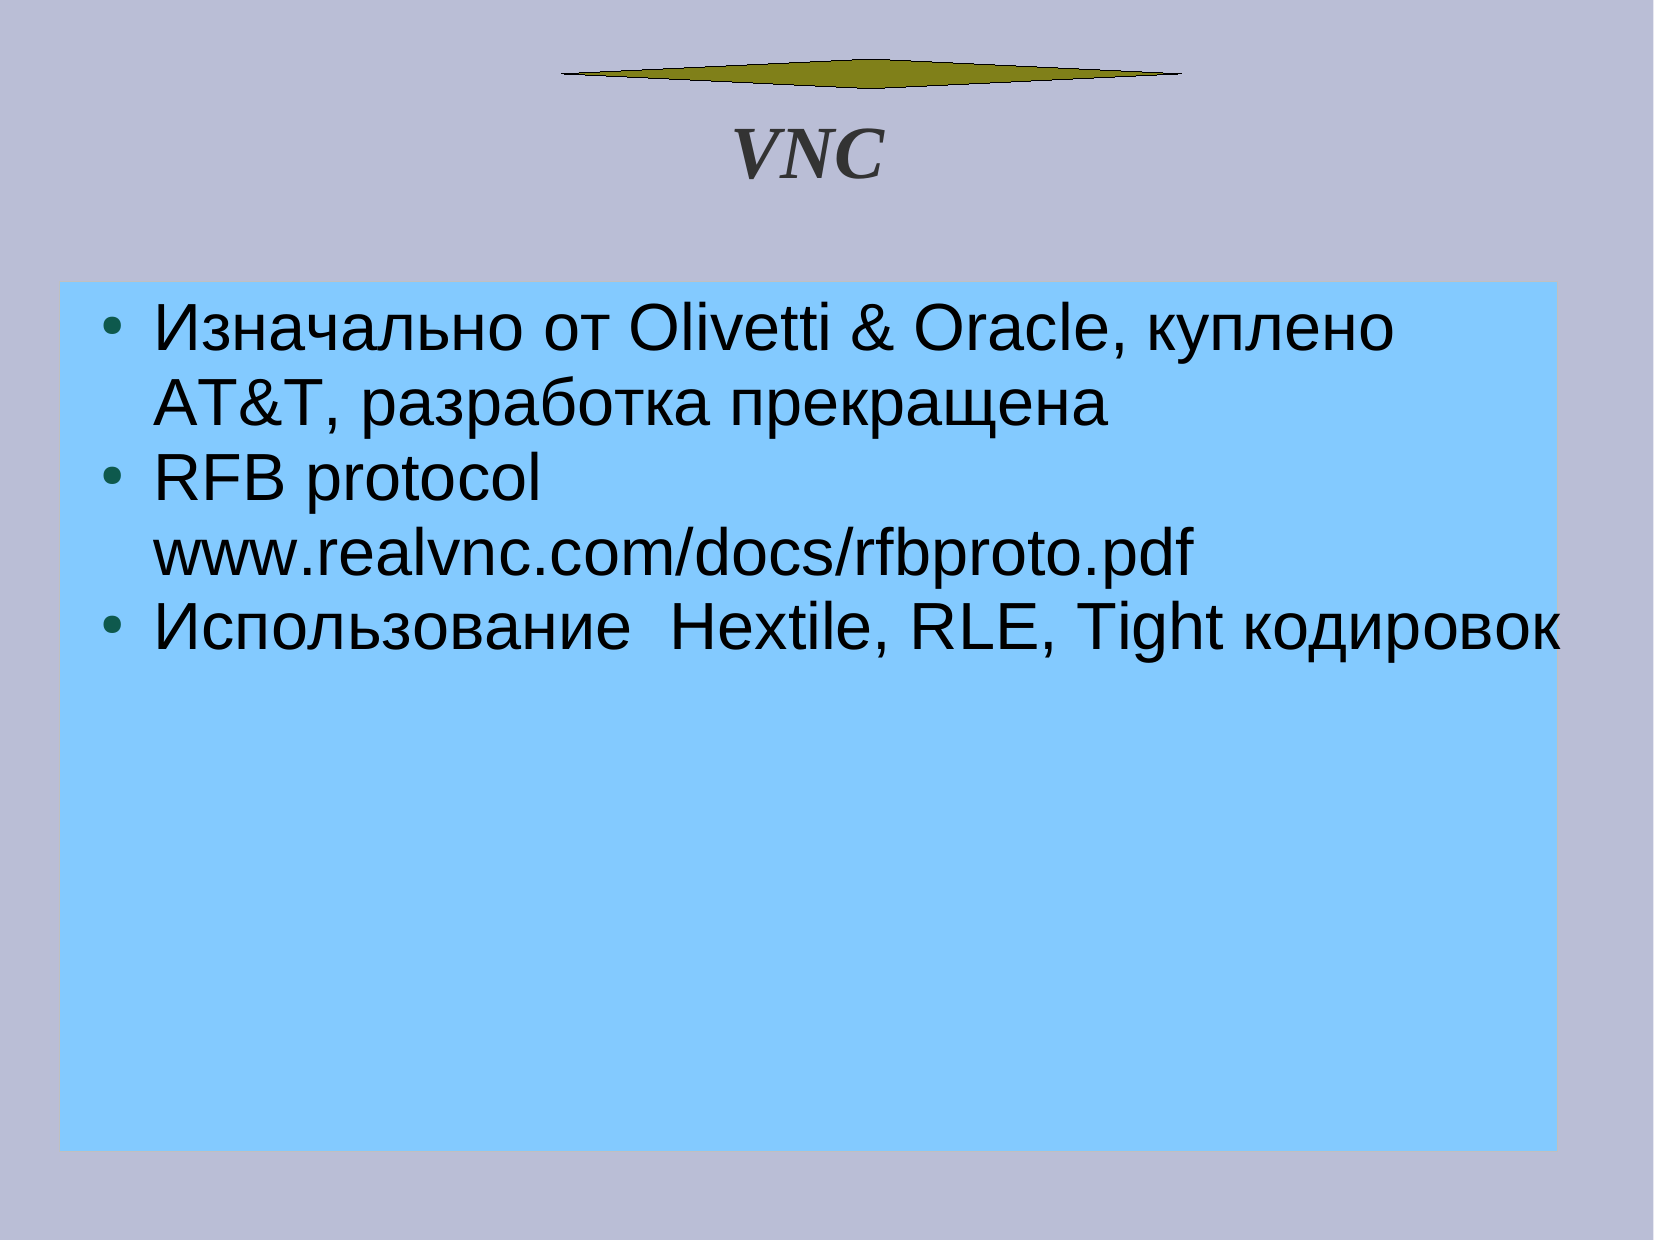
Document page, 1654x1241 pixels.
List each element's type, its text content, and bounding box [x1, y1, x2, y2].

list Изначально от Olivetti & Oracle, куплено AT&T, разработка прекращена RFB protocol www.realvnc.com/docs/rfbproto.pdf Использование Hextile, RLE, Tight кодировок [82, 290, 1571, 1094]
title VNC [82, 56, 1571, 250]
